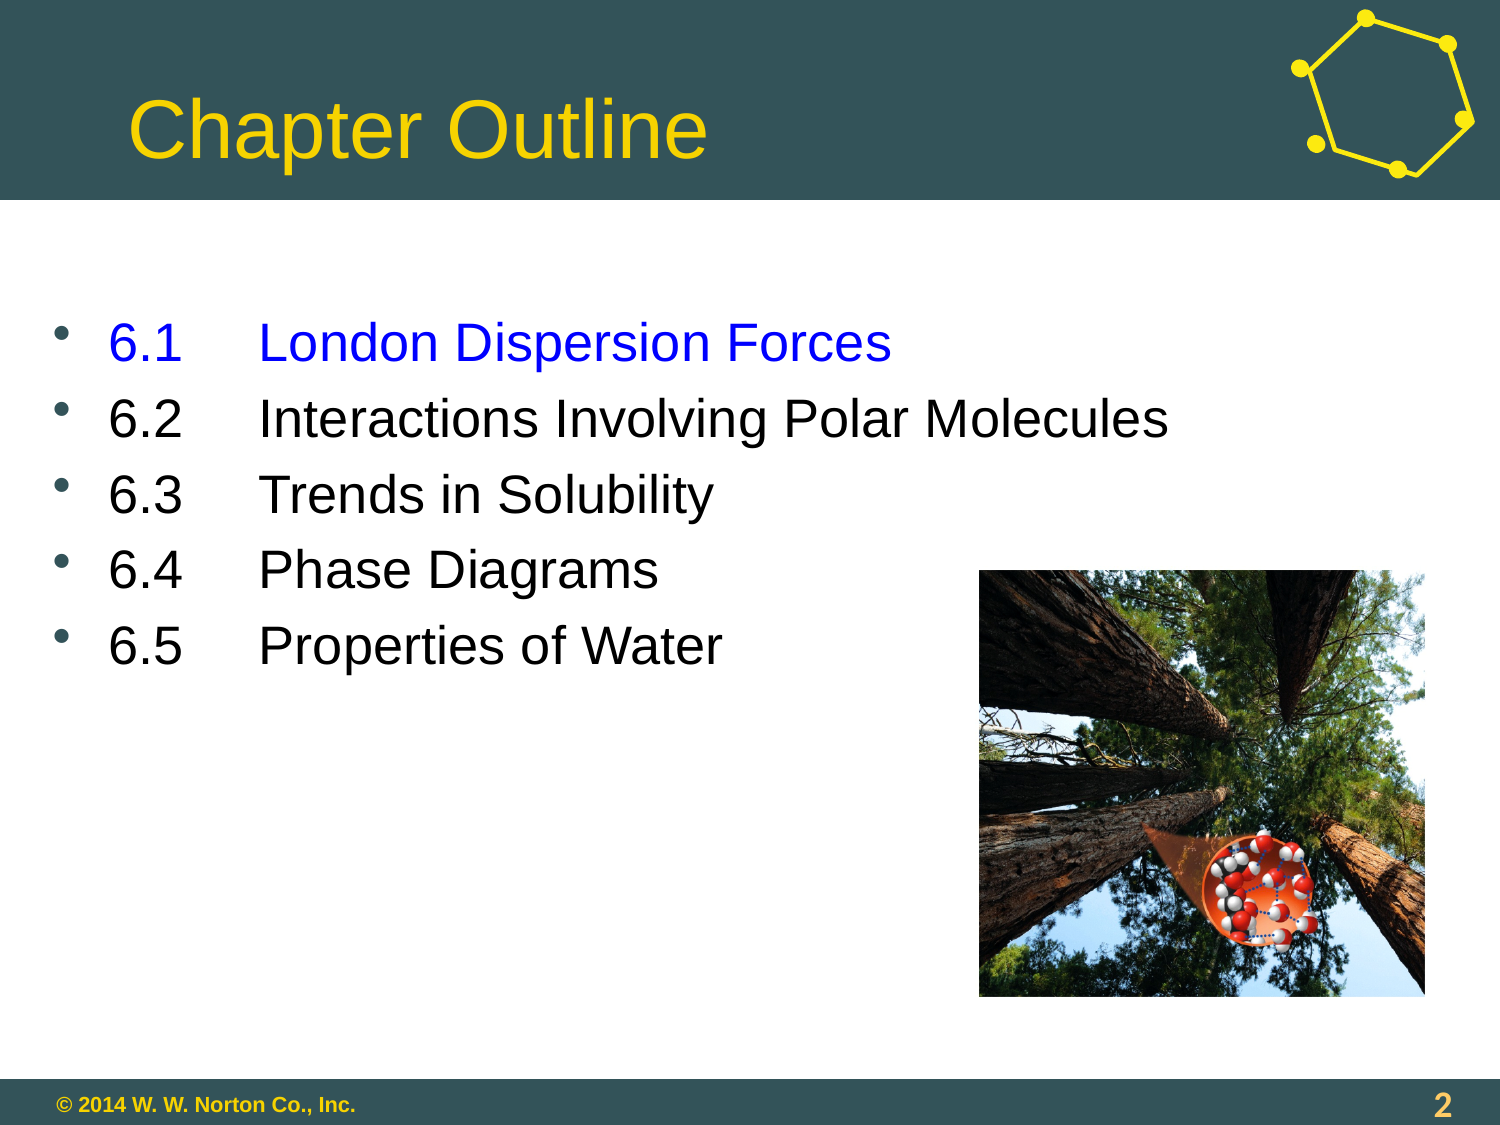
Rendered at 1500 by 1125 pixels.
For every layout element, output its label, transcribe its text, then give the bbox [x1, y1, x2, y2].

title Chapter Outline [112, 50, 1388, 200]
list 6.1 London Dispersion Forces 6.2 Interactions Involving Polar Molecules 6.3 Trends in Solubility 6.4 Phase Diagrams 6.5 Properties of Water [37, 299, 1375, 975]
picture [975, 566, 1428, 1000]
slide_number <number> [1417, 1076, 1468, 1125]
